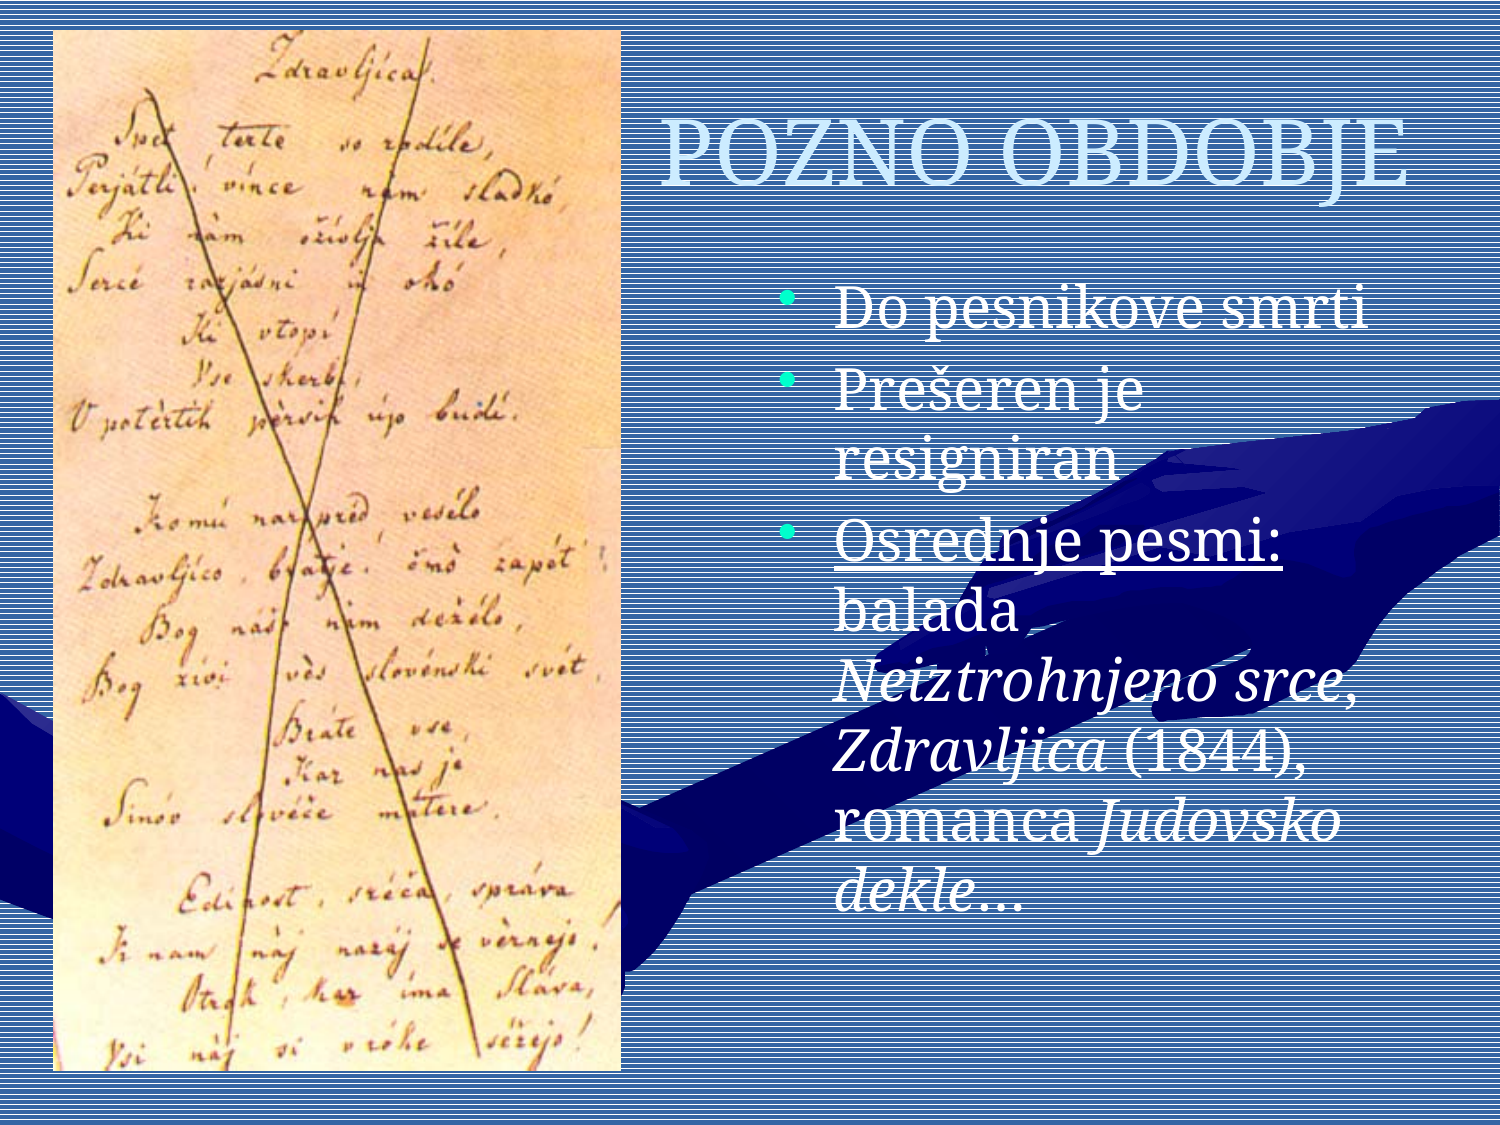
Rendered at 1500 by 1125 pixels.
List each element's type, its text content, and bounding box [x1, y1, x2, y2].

picture [53, 30, 621, 1071]
list Do pesnikove smrti Prešeren je resigniran Osrednje pesmi: balada Neiztrohnjeno srce, Zdravljica (1844), romanca Judovsko dekle… [762, 262, 1425, 1000]
title POZNO OBDOBJE [621, 54, 1500, 243]
